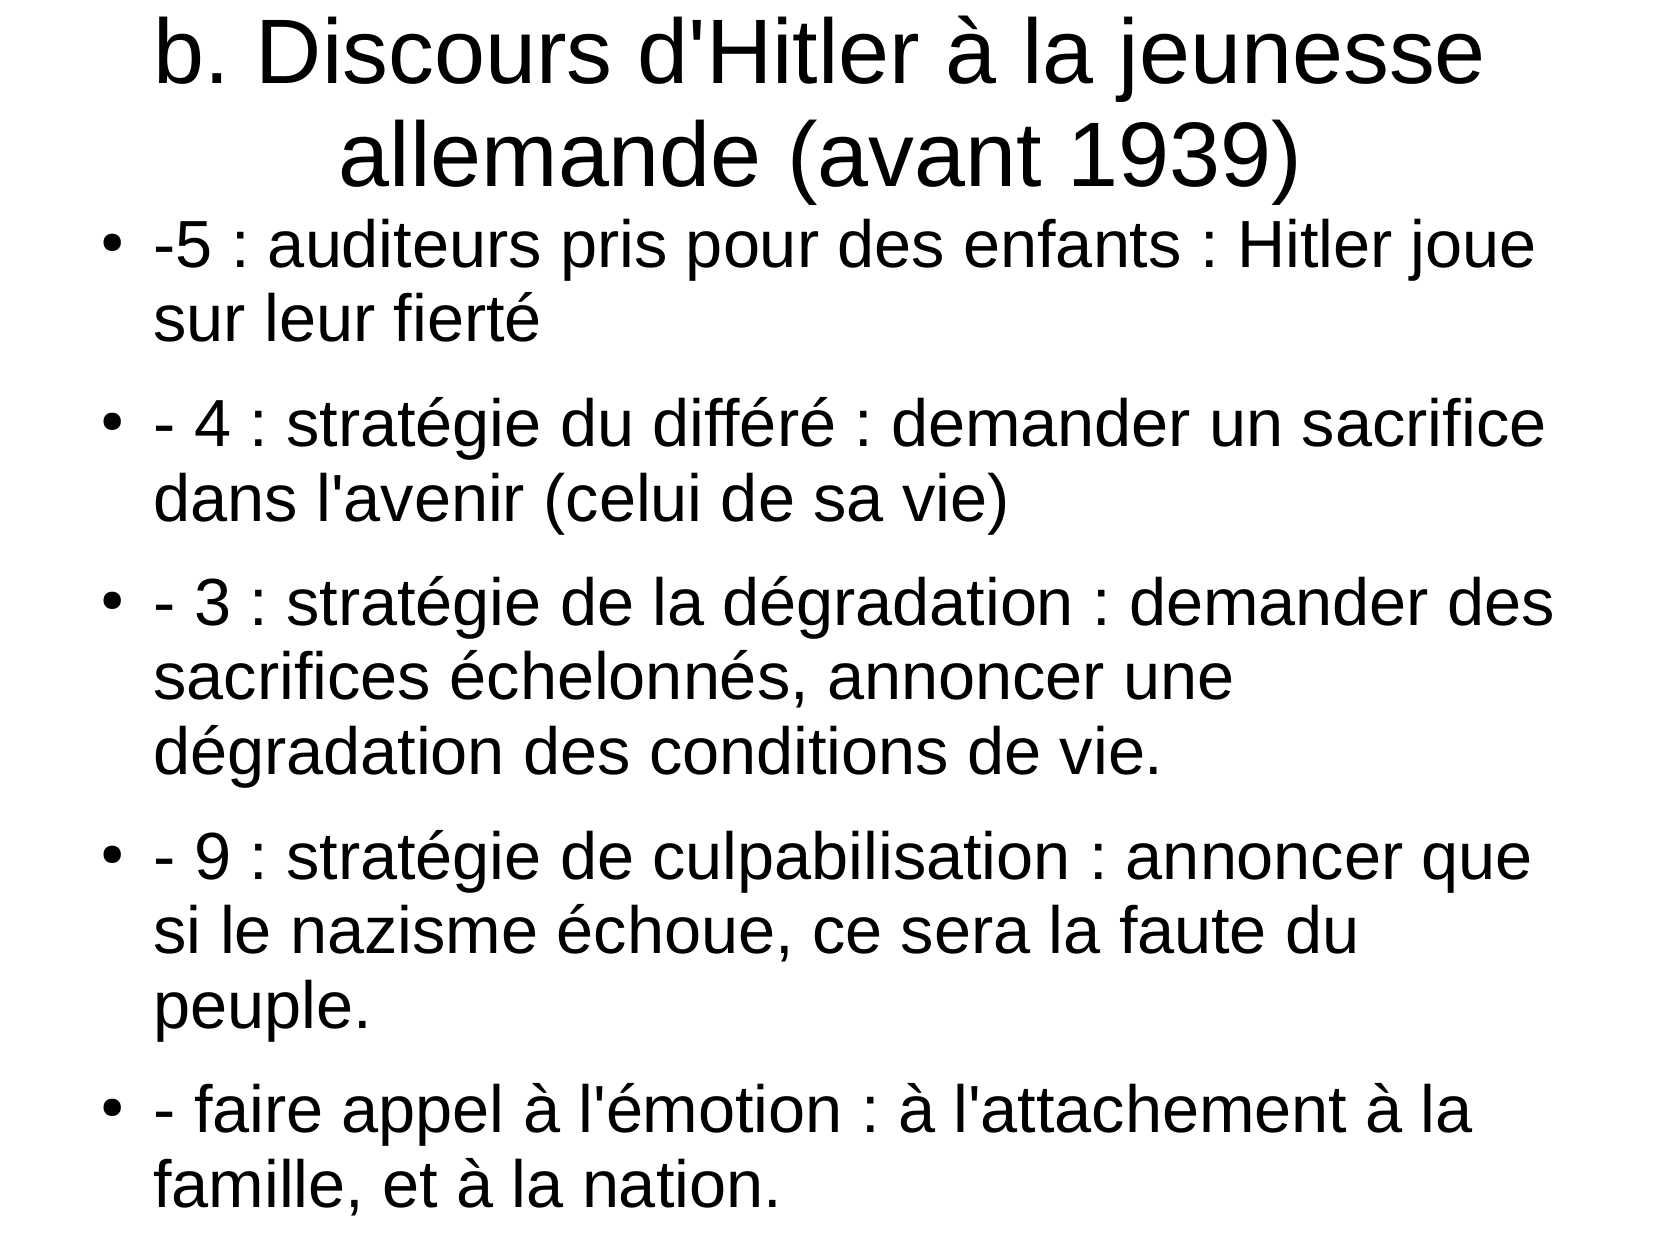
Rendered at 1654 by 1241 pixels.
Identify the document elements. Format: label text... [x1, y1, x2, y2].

list -5 : auditeurs pris pour des enfants : Hitler joue sur leur fierté - 4 : stratégie du différé : demander un sacrifice dans l'avenir (celui de sa vie) - 3 : stratégie de la dégradation : demander des sacrifices échelonnés, annoncer une dégradation des conditions de vie. - 9 : stratégie de culpabilisation : annoncer que si le nazisme échoue, ce sera la faute du peuple. - faire appel à l'émotion : à l'attachement à la famille, et à la nation. [82, 206, 1571, 1223]
title b. Discours d'Hitler à la jeunesse allemande (avant 1939) [76, 0, 1565, 208]
